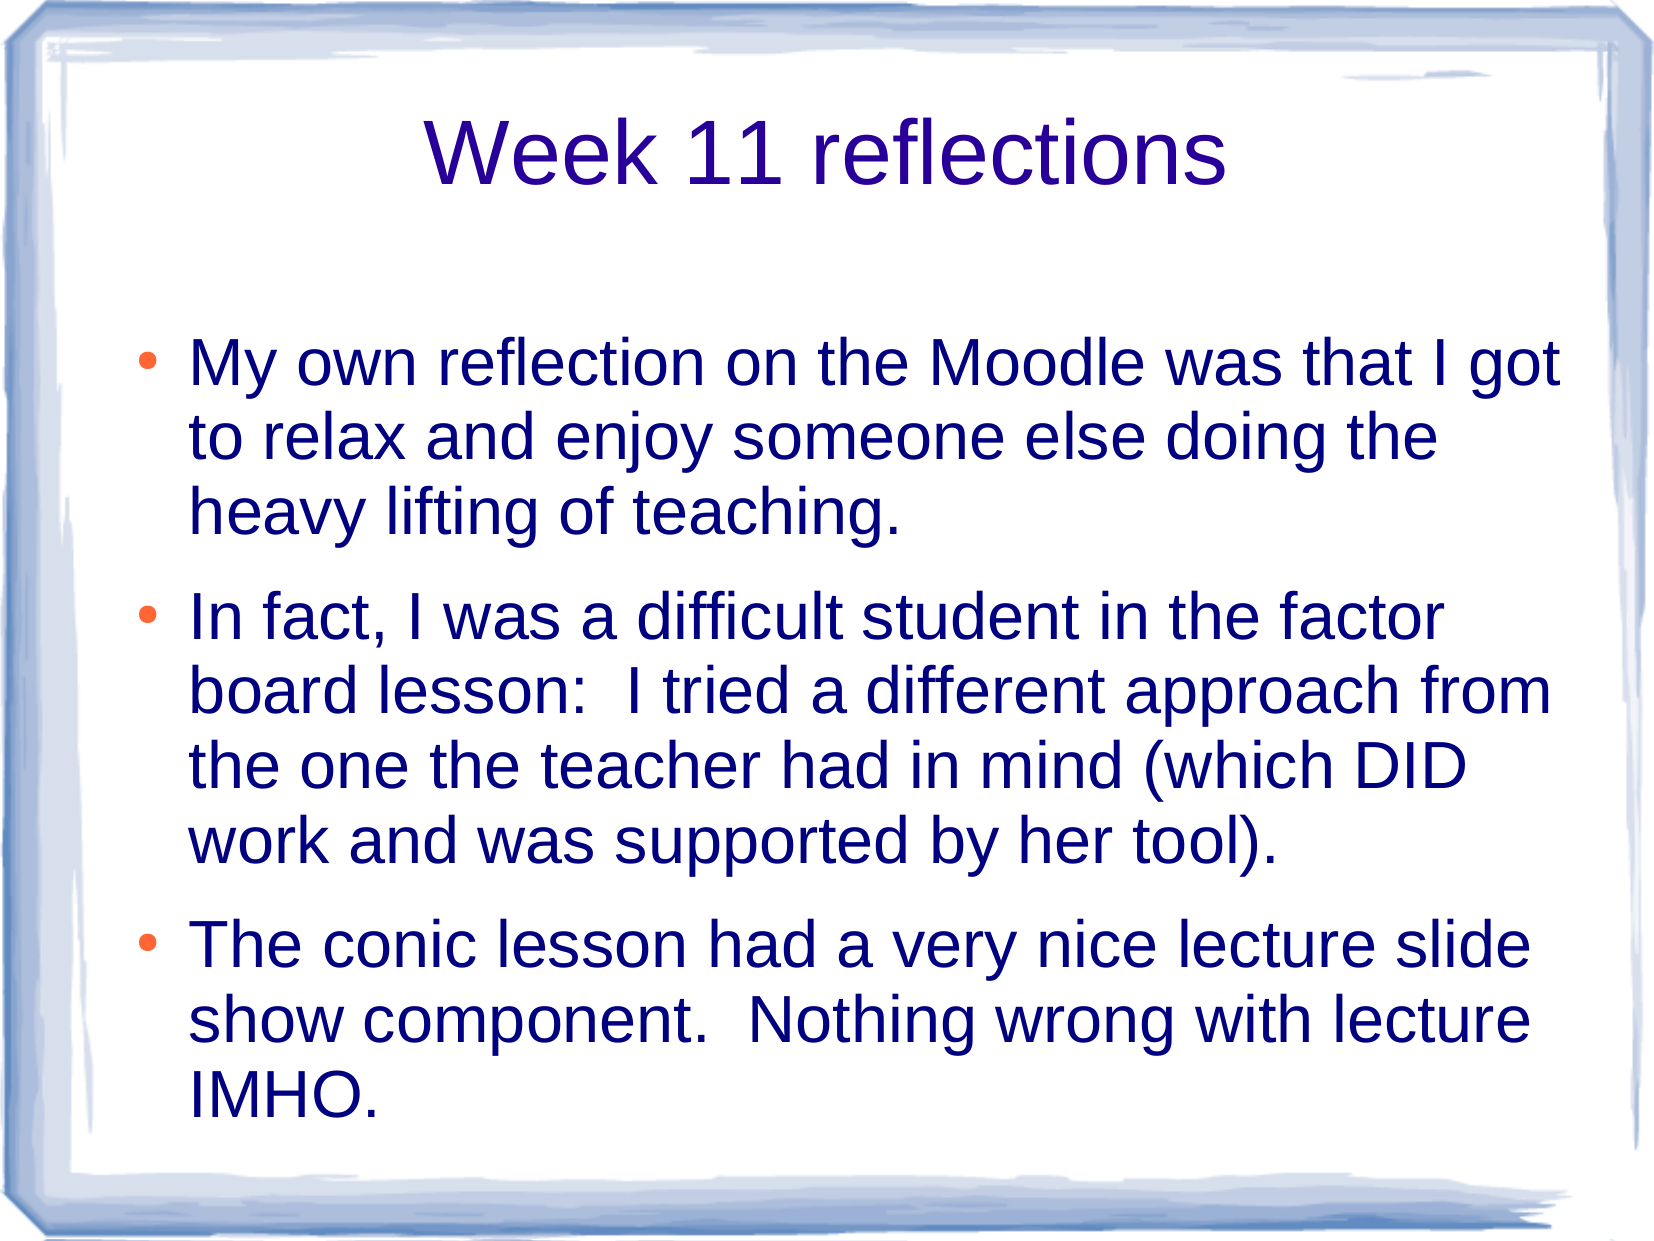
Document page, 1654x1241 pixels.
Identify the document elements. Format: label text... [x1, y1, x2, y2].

title Week 11 reflections [82, 56, 1571, 250]
picture [0, 0, 1654, 1241]
list My own reflection on the Moodle was that I got to relax and enjoy someone else doing the heavy lifting of teaching. In fact, I was a difficult student in the factor board lesson: I tried a different approach from the one the teacher had in mind (which DID work and was supported by her tool). The conic lesson had a very nice lecture slide show component. Nothing wrong with lecture IMHO. [118, 324, 1571, 1132]
